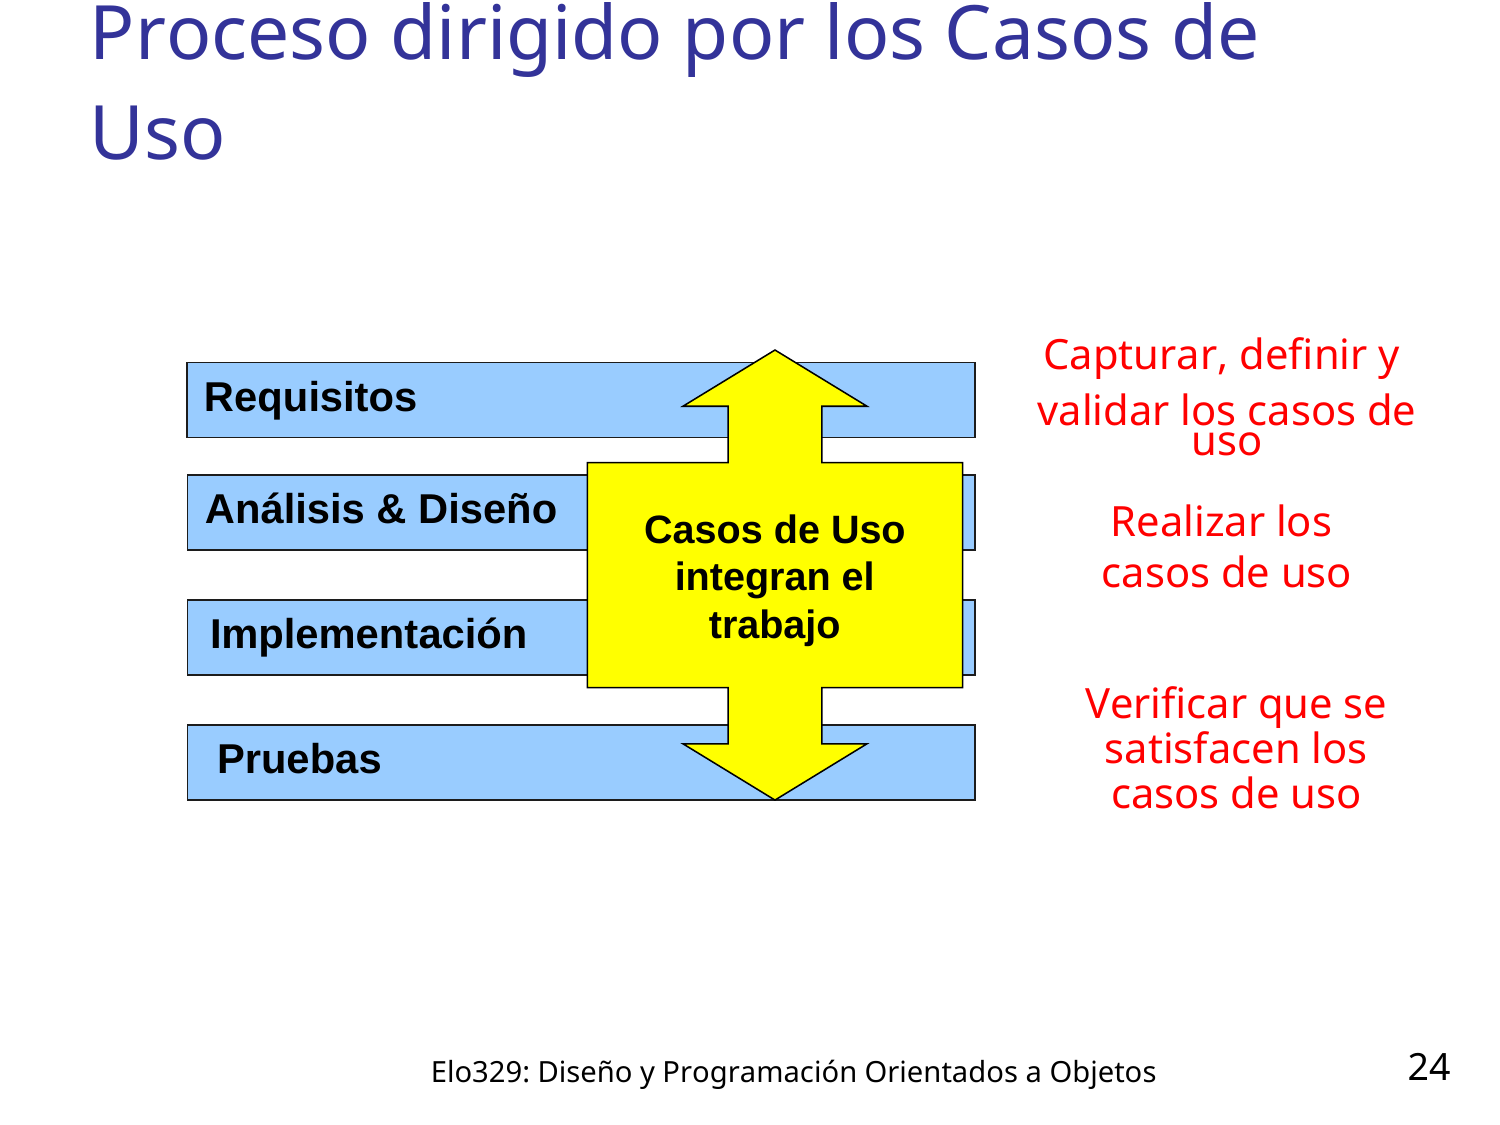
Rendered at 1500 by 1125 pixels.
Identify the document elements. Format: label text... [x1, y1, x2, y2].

text_box Realizar los casos de uso [987, 487, 1467, 599]
text_box [963, 600, 975, 676]
text_box Casos de Uso integran el trabajo [587, 350, 963, 801]
text_box [187, 600, 587, 676]
text_box [963, 474, 975, 550]
title Proceso dirigido por los Casos de Uso [75, 10, 1426, 188]
text_box Verificar que se satisfacen los casos de uso [1037, 674, 1436, 826]
text_box Pruebas [174, 725, 424, 790]
text_box Requisitos [174, 362, 447, 427]
text_box [187, 540, 587, 550]
text_box Capturar, definir y validar los casos de uso [987, 337, 1467, 469]
text_box Análisis & Diseño [99, 474, 587, 540]
text_box [776, 725, 975, 801]
text_box Implementación [187, 600, 550, 665]
text_box [797, 362, 975, 438]
text_box [187, 362, 753, 438]
text_box [187, 725, 774, 801]
